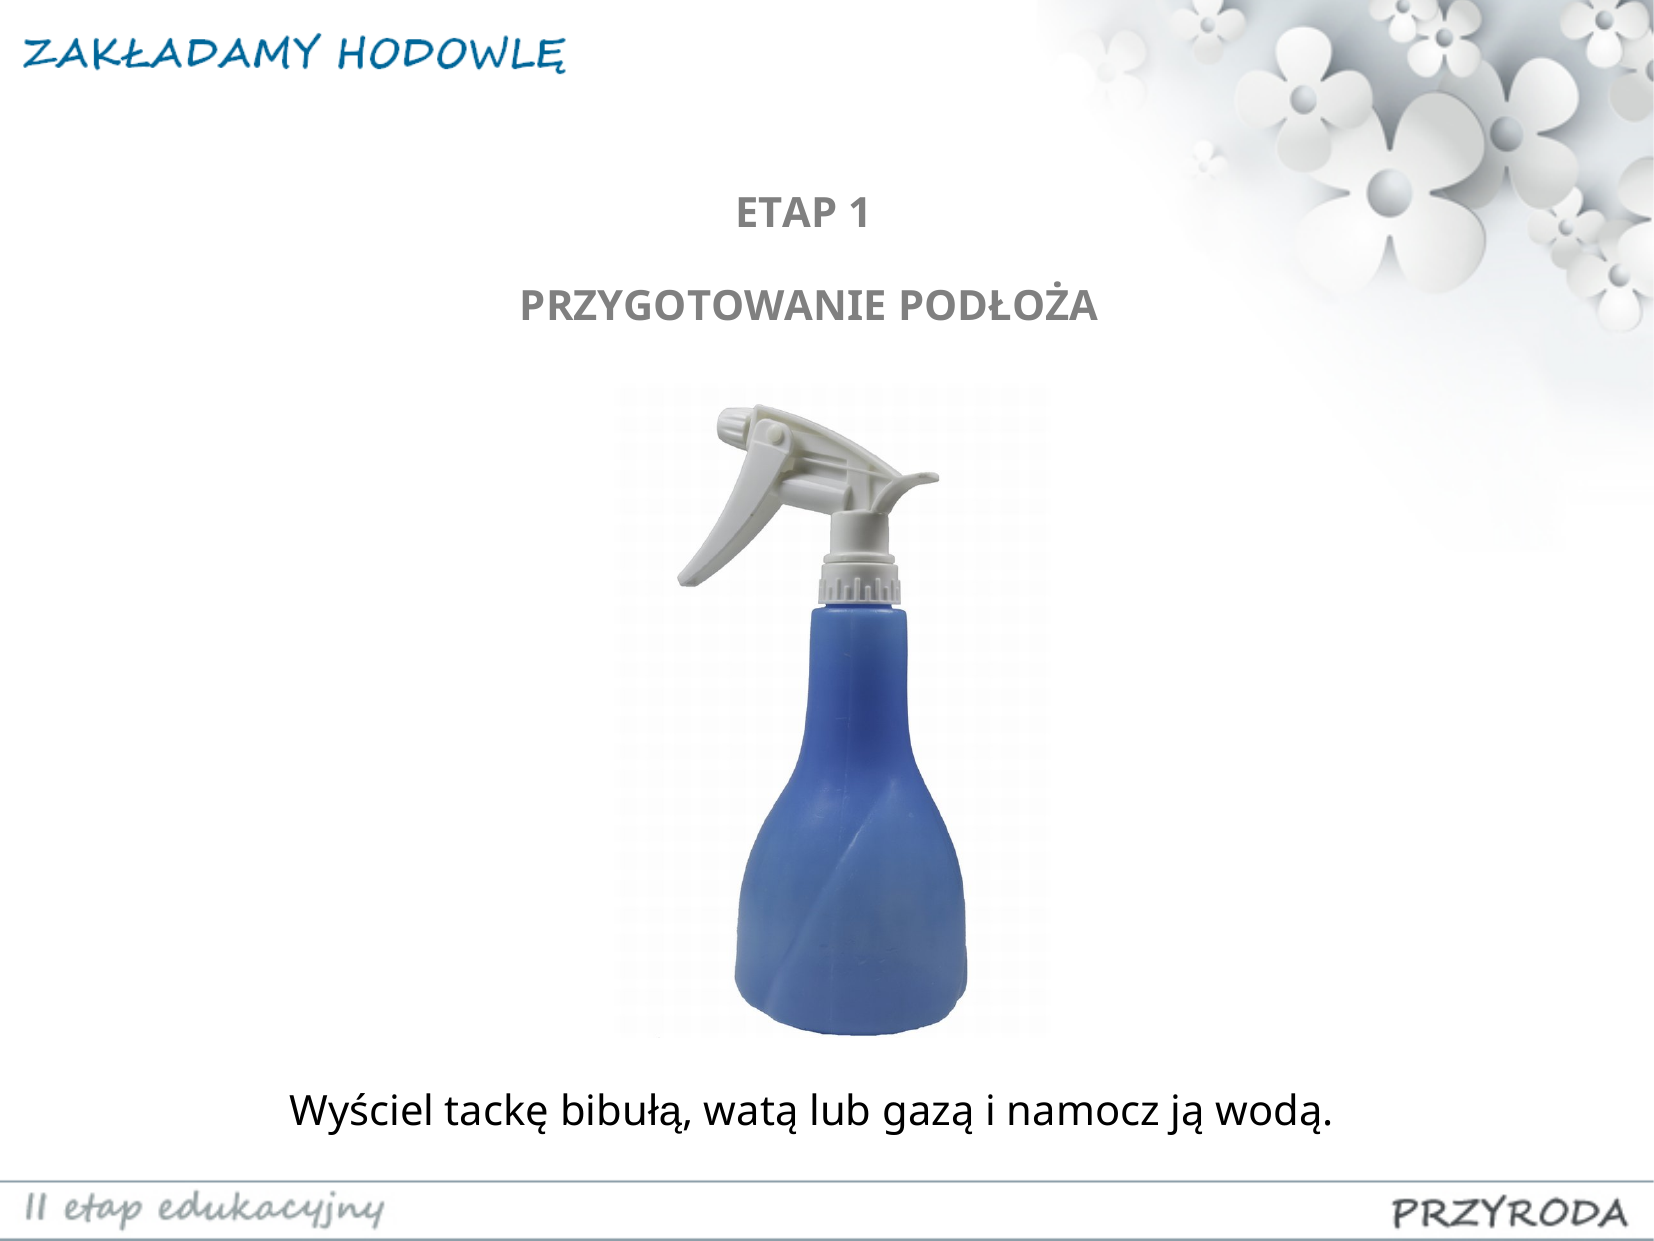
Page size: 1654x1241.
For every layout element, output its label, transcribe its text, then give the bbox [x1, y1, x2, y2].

text_box ETAP 1 PRZYGOTOWANIE PODŁOŻA [425, 183, 1194, 245]
text_box Wyściel tackę bibułą, watą lub gazą i namocz ją wodą. [117, 1080, 1506, 1142]
picture [0, 0, 1654, 1241]
chart [11, 17, 590, 99]
